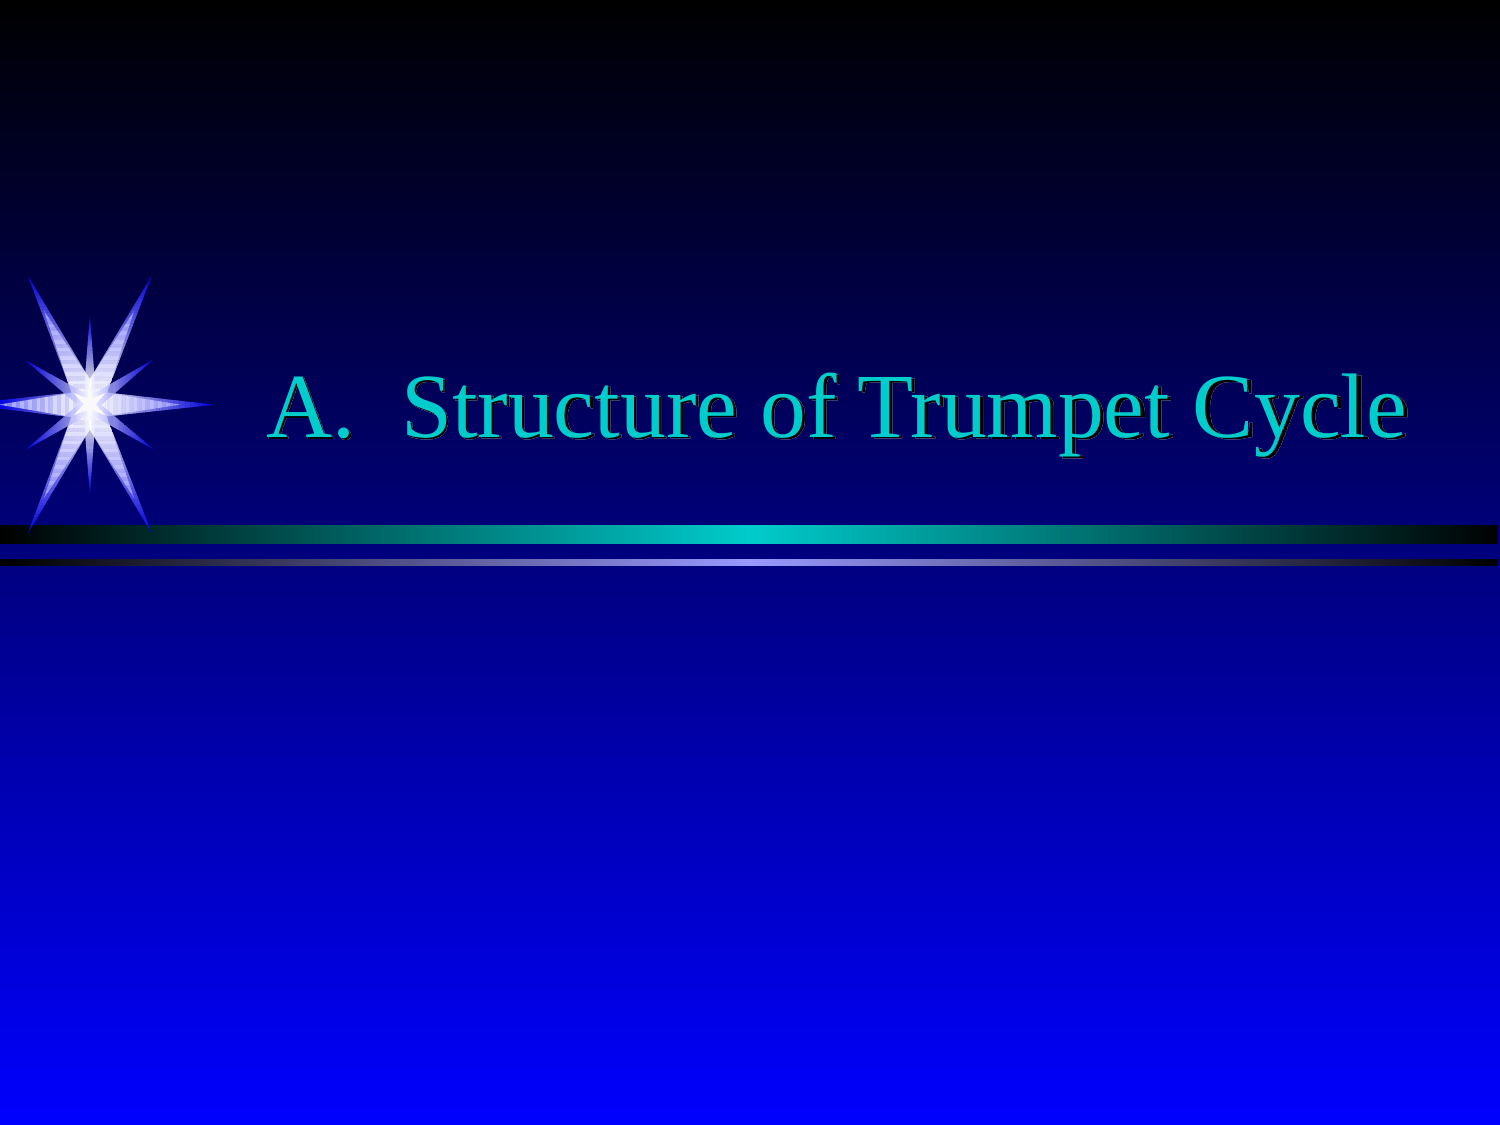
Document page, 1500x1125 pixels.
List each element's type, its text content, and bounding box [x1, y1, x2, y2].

title A. Structure of Trumpet Cycle [200, 312, 1476, 501]
